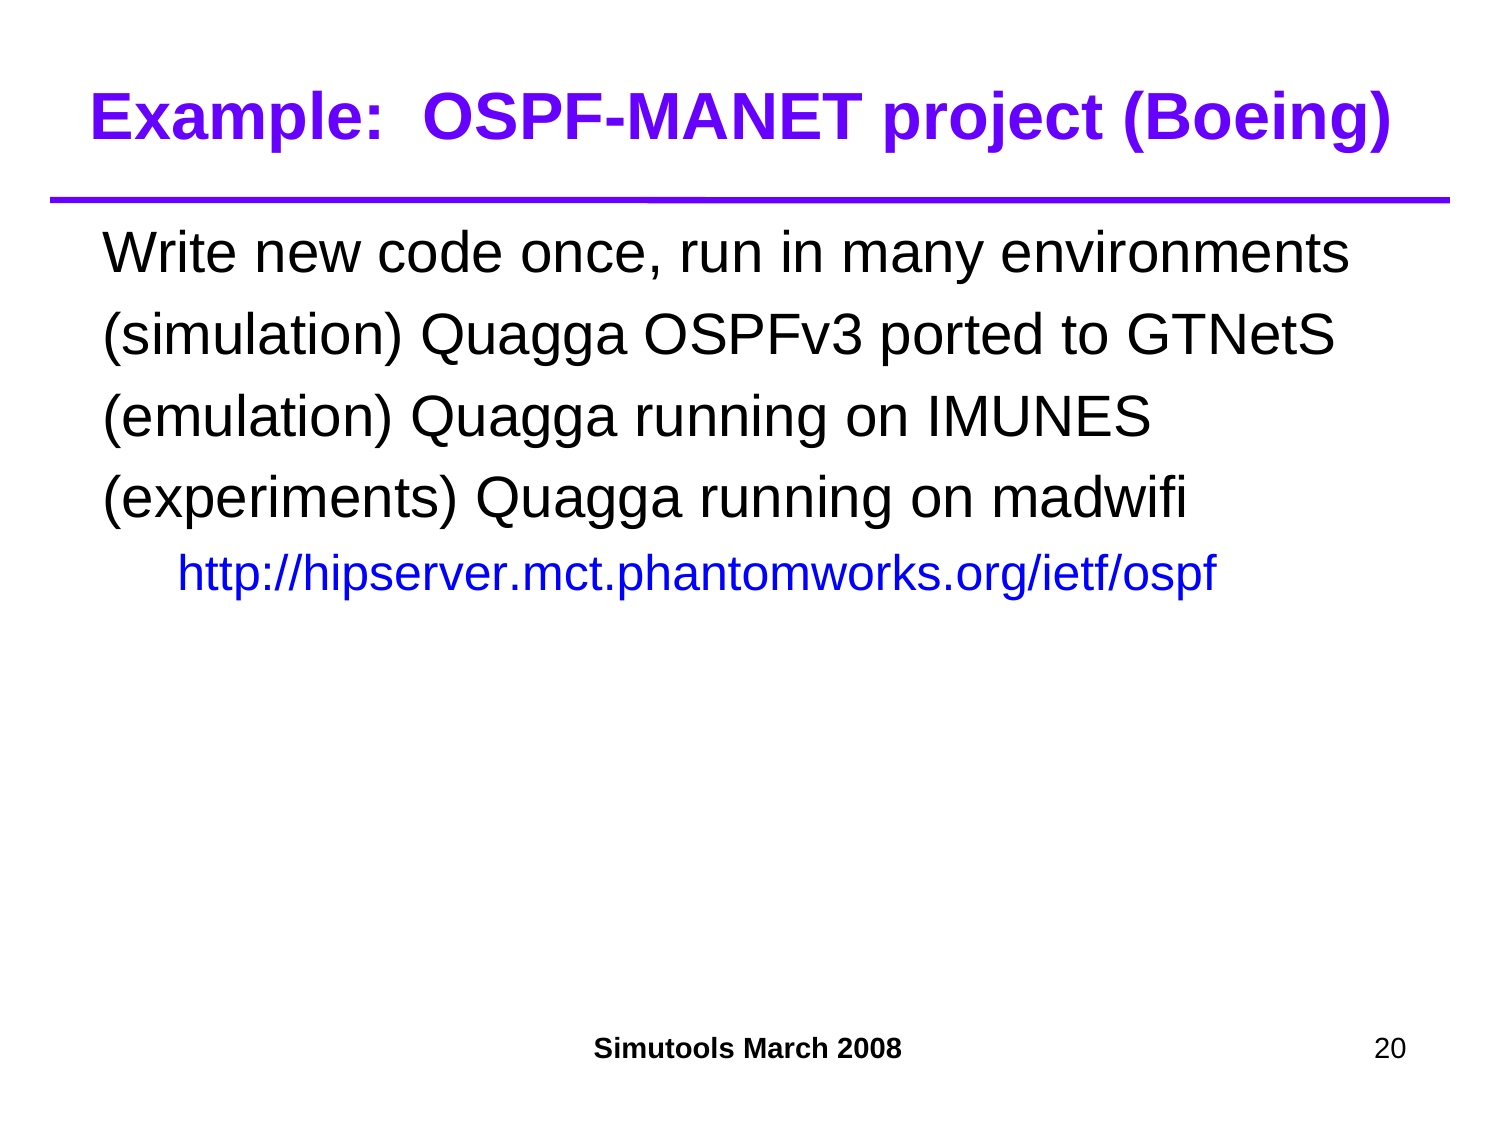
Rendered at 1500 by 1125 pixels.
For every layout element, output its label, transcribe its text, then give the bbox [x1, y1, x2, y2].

list Write new code once, run in many environments (simulation) Quagga OSPFv3 ported to GTNetS (emulation) Quagga running on IMUNES (experiments) Quagga running on madwifi http://hipserver.mct.phantomworks.org/ietf/ospf [87, 212, 1463, 869]
title Example: OSPF-MANET project (Boeing) [75, 68, 1426, 165]
